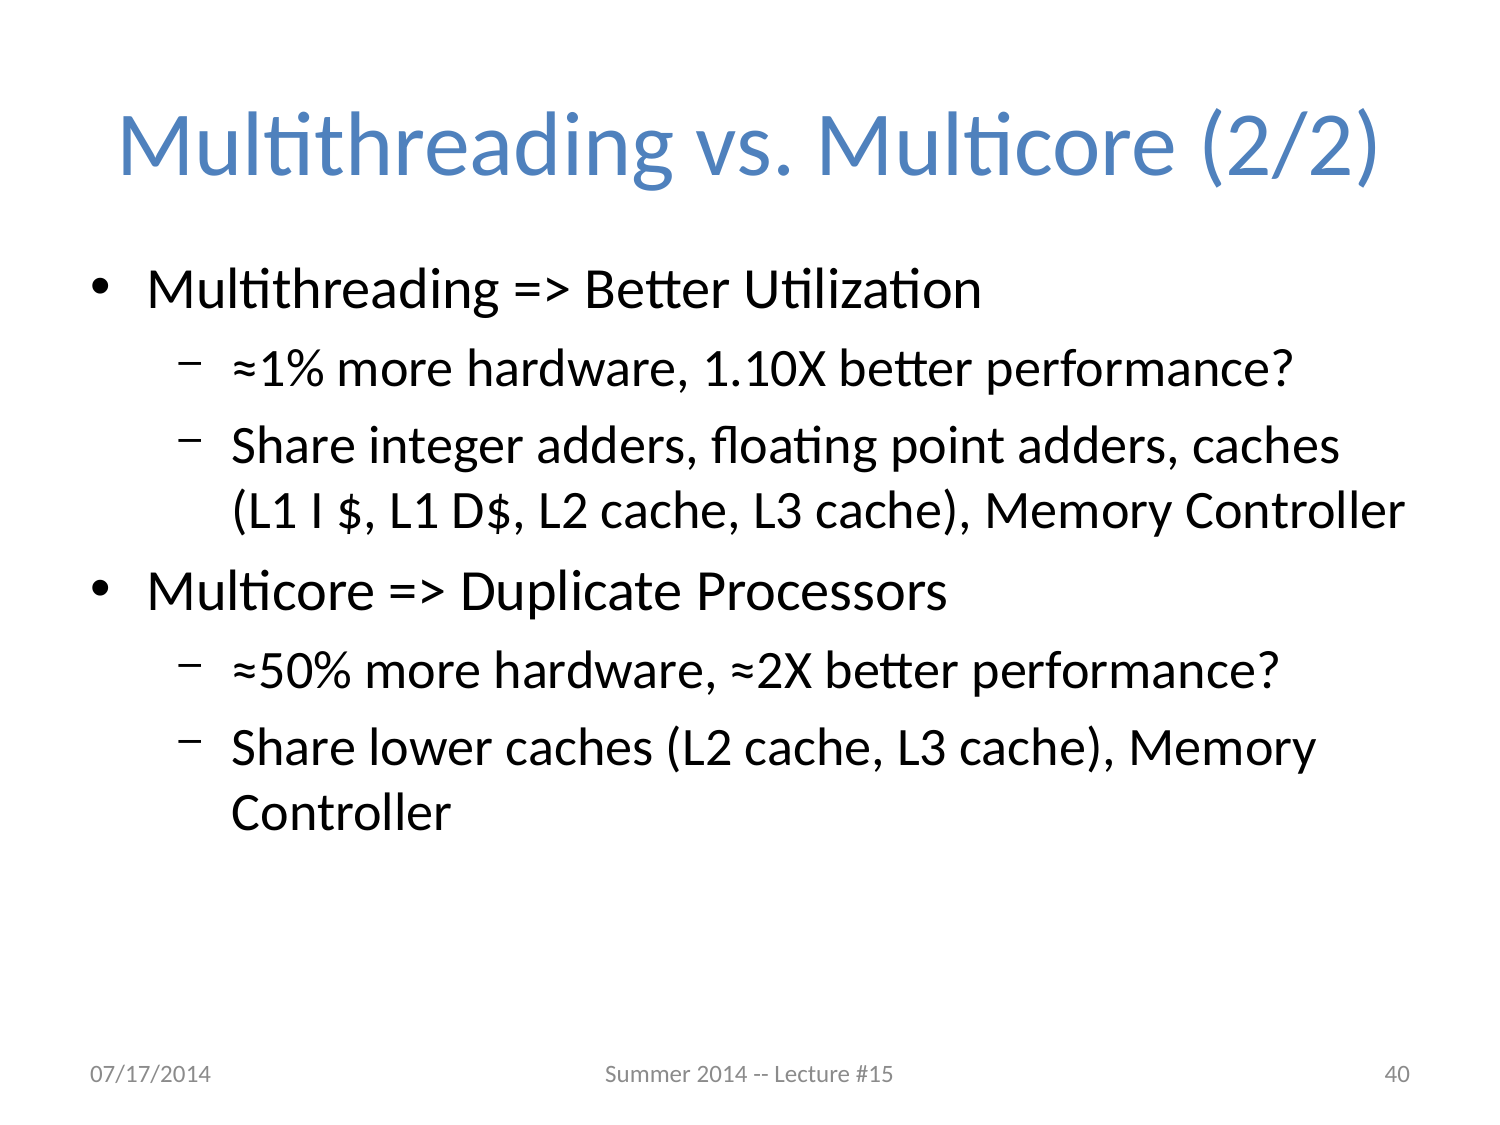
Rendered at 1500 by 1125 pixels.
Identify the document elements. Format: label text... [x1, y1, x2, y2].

title Multithreading vs. Multicore (2/2) [75, 45, 1425, 233]
list Multithreading => Better Utilization ≈1% more hardware, 1.10X better performance? Share integer adders, floating point adders, caches (L1 I $, L1 D$, L2 cache, L3 cache), Memory Controller Multicore => Duplicate Processors ≈50% more hardware, ≈2X better performance? Share lower caches (L2 cache, L3 cache), Memory Controller [75, 243, 1425, 1078]
slide_number <number> [1074, 1042, 1425, 1103]
footer Summer 2014 -- Lecture #15 [512, 1042, 988, 1103]
slide_number 07/17/2014 [75, 1042, 425, 1103]
